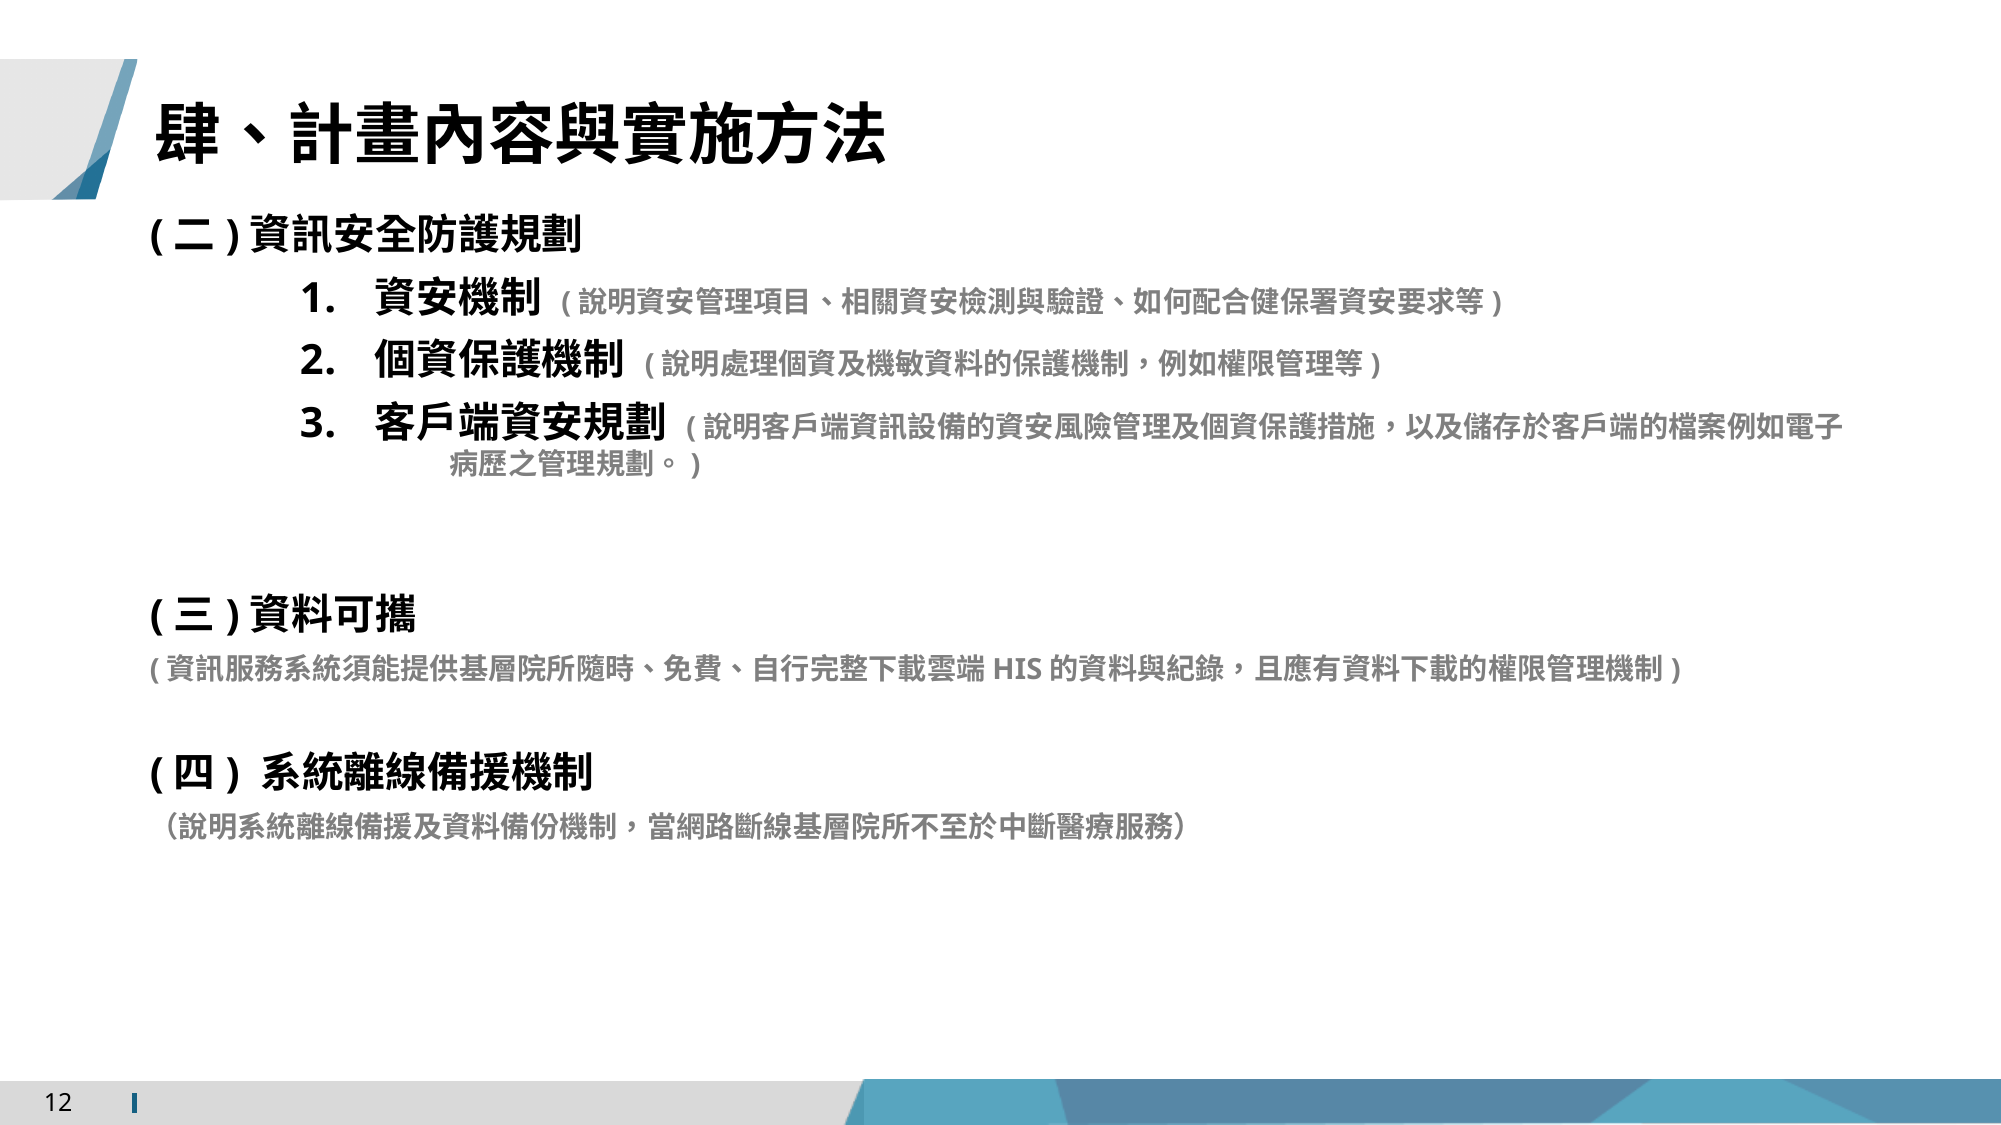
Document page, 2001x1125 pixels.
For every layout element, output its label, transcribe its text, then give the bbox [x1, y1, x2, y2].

text_box 肆、計畫內容與實施方法 [139, 93, 1915, 171]
text_box 12 [28, 1073, 106, 1125]
text_box (二)資訊安全防護規劃 資安機制 (說明資安管理項目、相關資安檢測與驗證、如何配合健保署資安要求等) 個資保護機制 (說明處理個資及機敏資料的保護機制，例如權限管理等) 客戶端資安規劃 (說明客戶端資訊設備的資安風險管理及個資保護措施，以及儲存於客戶端的檔案例如電子病歷之管理規劃。) (三)資料可攜 (資訊服務系統須能提供基層院所隨時、免費、自行完整下載雲端HIS的資料與紀錄，且應有資料下載的權限管理機制) (四) 系統離線備援機制 （說明系統離線備援及資料備份機制，當網路斷線基層院所不至於中斷醫療服務） [134, 200, 1866, 860]
